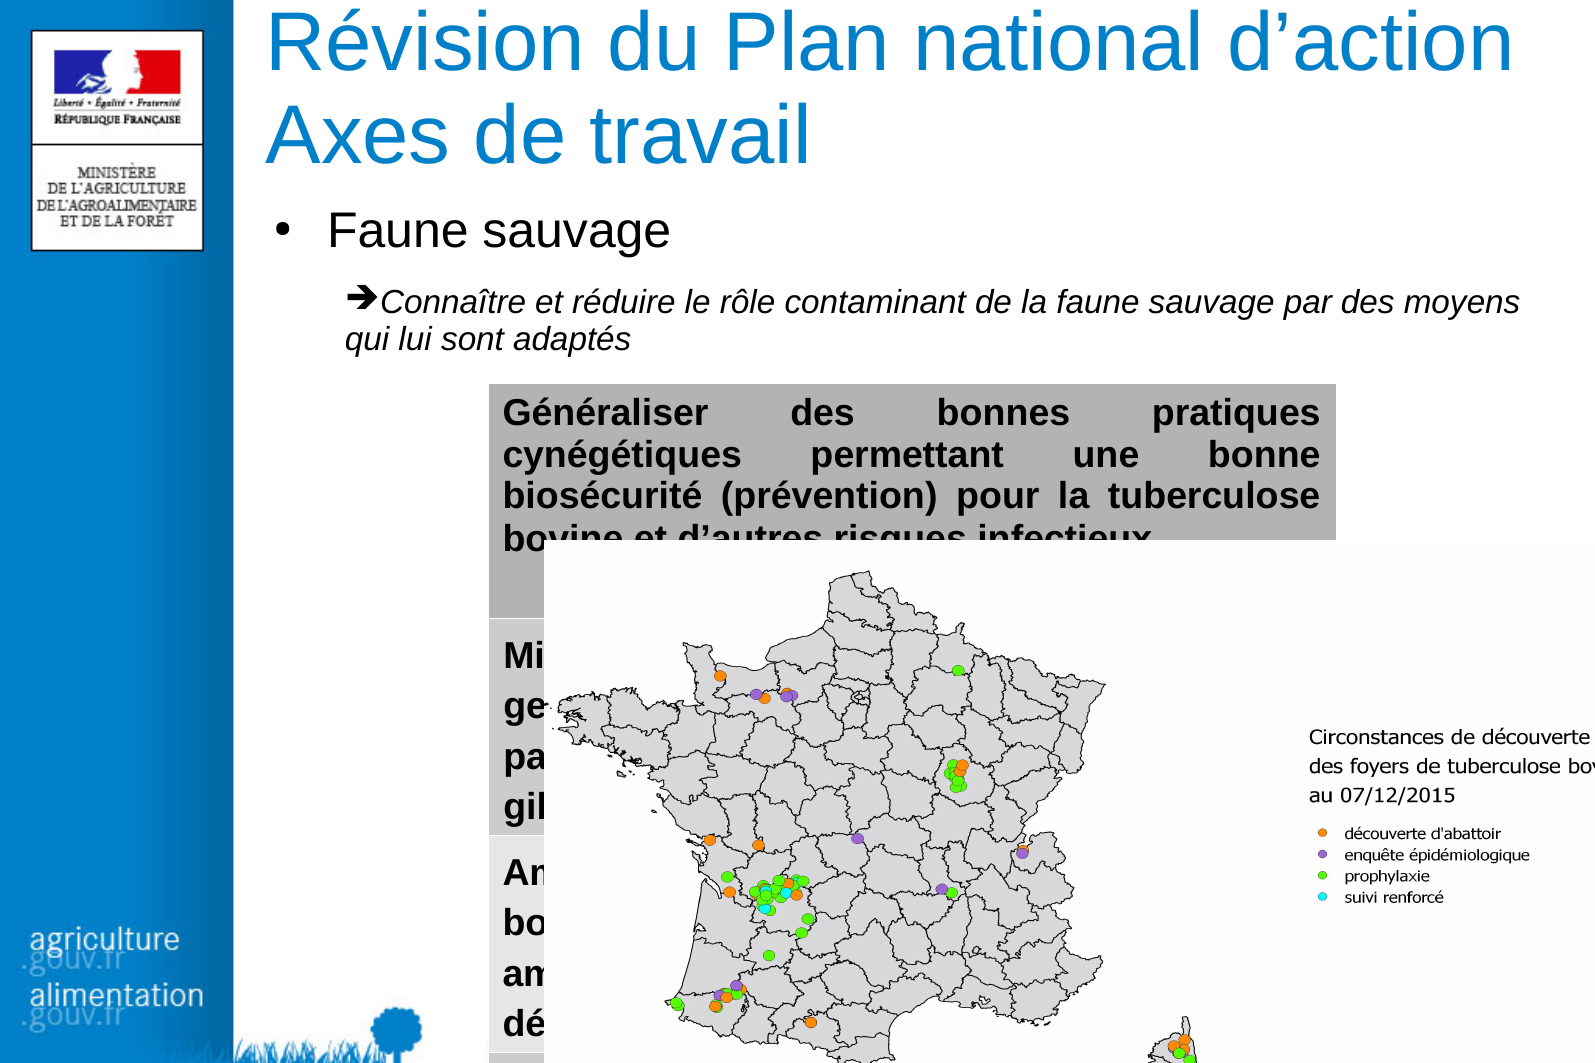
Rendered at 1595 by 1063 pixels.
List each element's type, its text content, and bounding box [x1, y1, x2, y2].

list Faune sauvage Connaître et réduire le rôle contaminant de la faune sauvage par des moyens qui lui sont adaptés [256, 202, 1526, 819]
picture [0, 0, 488, 1063]
table_cell Améliorer la surveillance de la tuberculose bovine dans les espèces sauvages en améliorant le dispositif Sylvatub et le dépistage [489, 836, 544, 1052]
title Révision du Plan national d’action Axes de travail [265, 0, 1536, 257]
table_cell Mieux connaître et encadrer les pratiques de gestion des parcs et enclos de chasse en particulier vis-à-vis des mouvements de gibier [489, 619, 544, 835]
picture [544, 0, 1595, 1063]
table_header Généraliser des bonnes pratiques cynégétiques permettant une bonne biosécurité (prévention) pour la tuberculose bovine et d’autres risques infectieux [489, 384, 1336, 618]
